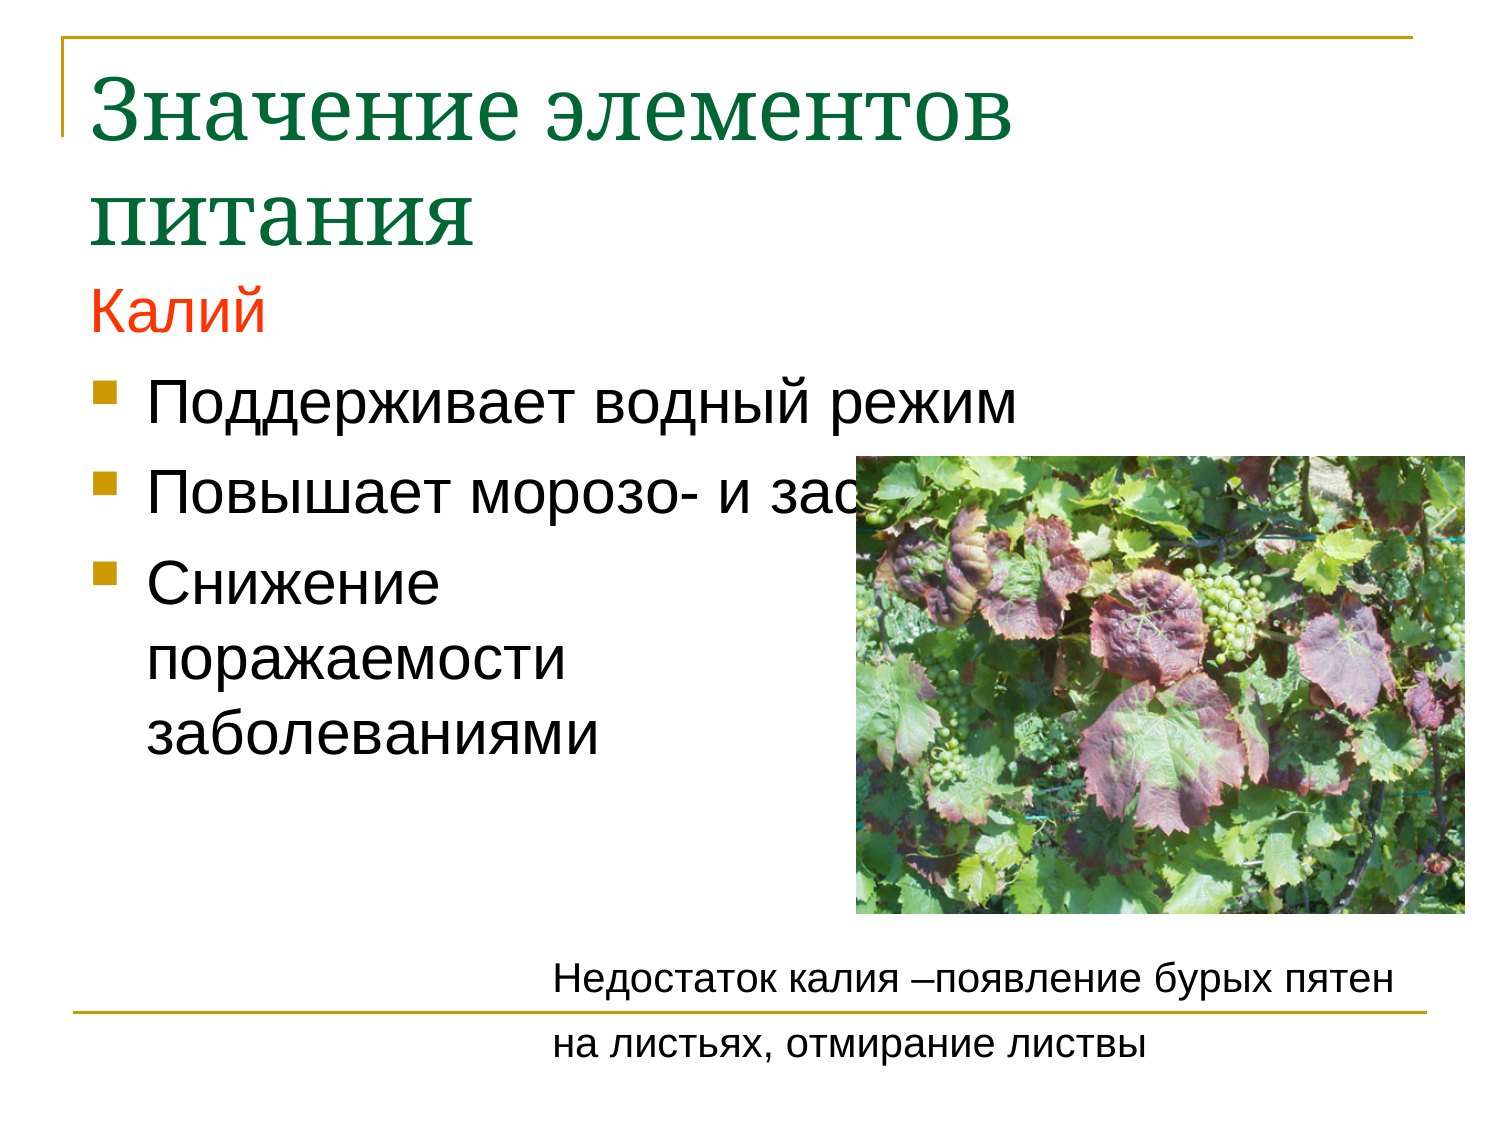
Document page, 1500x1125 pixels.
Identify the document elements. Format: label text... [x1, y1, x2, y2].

list Калий Поддерживает водный режим Повышает морозо- и засухоустойчивость Снижение поражаемости заболеваниями [75, 262, 1426, 1006]
picture [856, 456, 1465, 914]
title Значение элементов питания [75, 45, 1426, 233]
text_box Недостаток калия –появление бурых пятен на листьях, отмирание листвы [537, 928, 1457, 1075]
